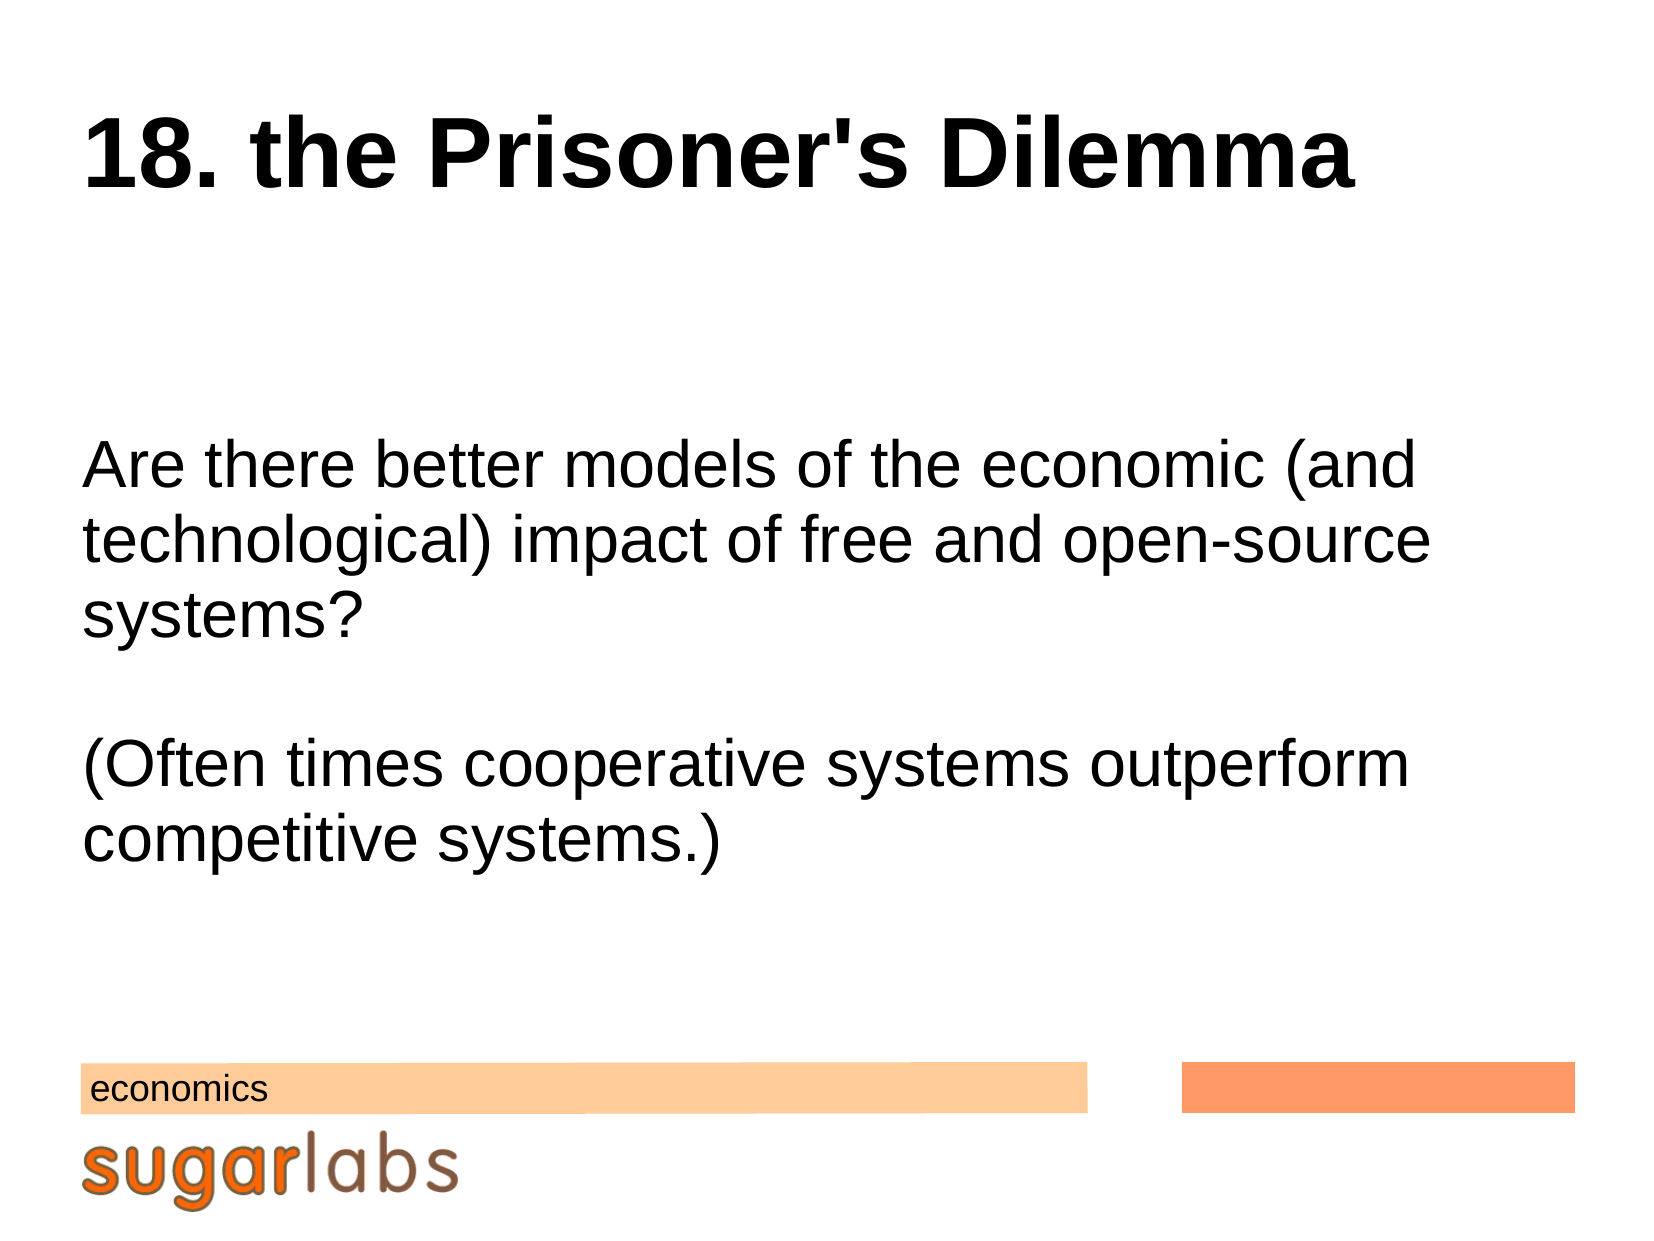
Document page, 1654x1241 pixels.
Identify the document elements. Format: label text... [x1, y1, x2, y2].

picture [82, 1130, 458, 1212]
subtitle Are there better models of the economic (and technological) impact of free and open-source systems? (Often times cooperative systems outperform competitive systems.) [82, 290, 1571, 1013]
text_box economics [75, 1060, 938, 1122]
title 18. the Prisoner's Dilemma [82, 49, 1571, 257]
